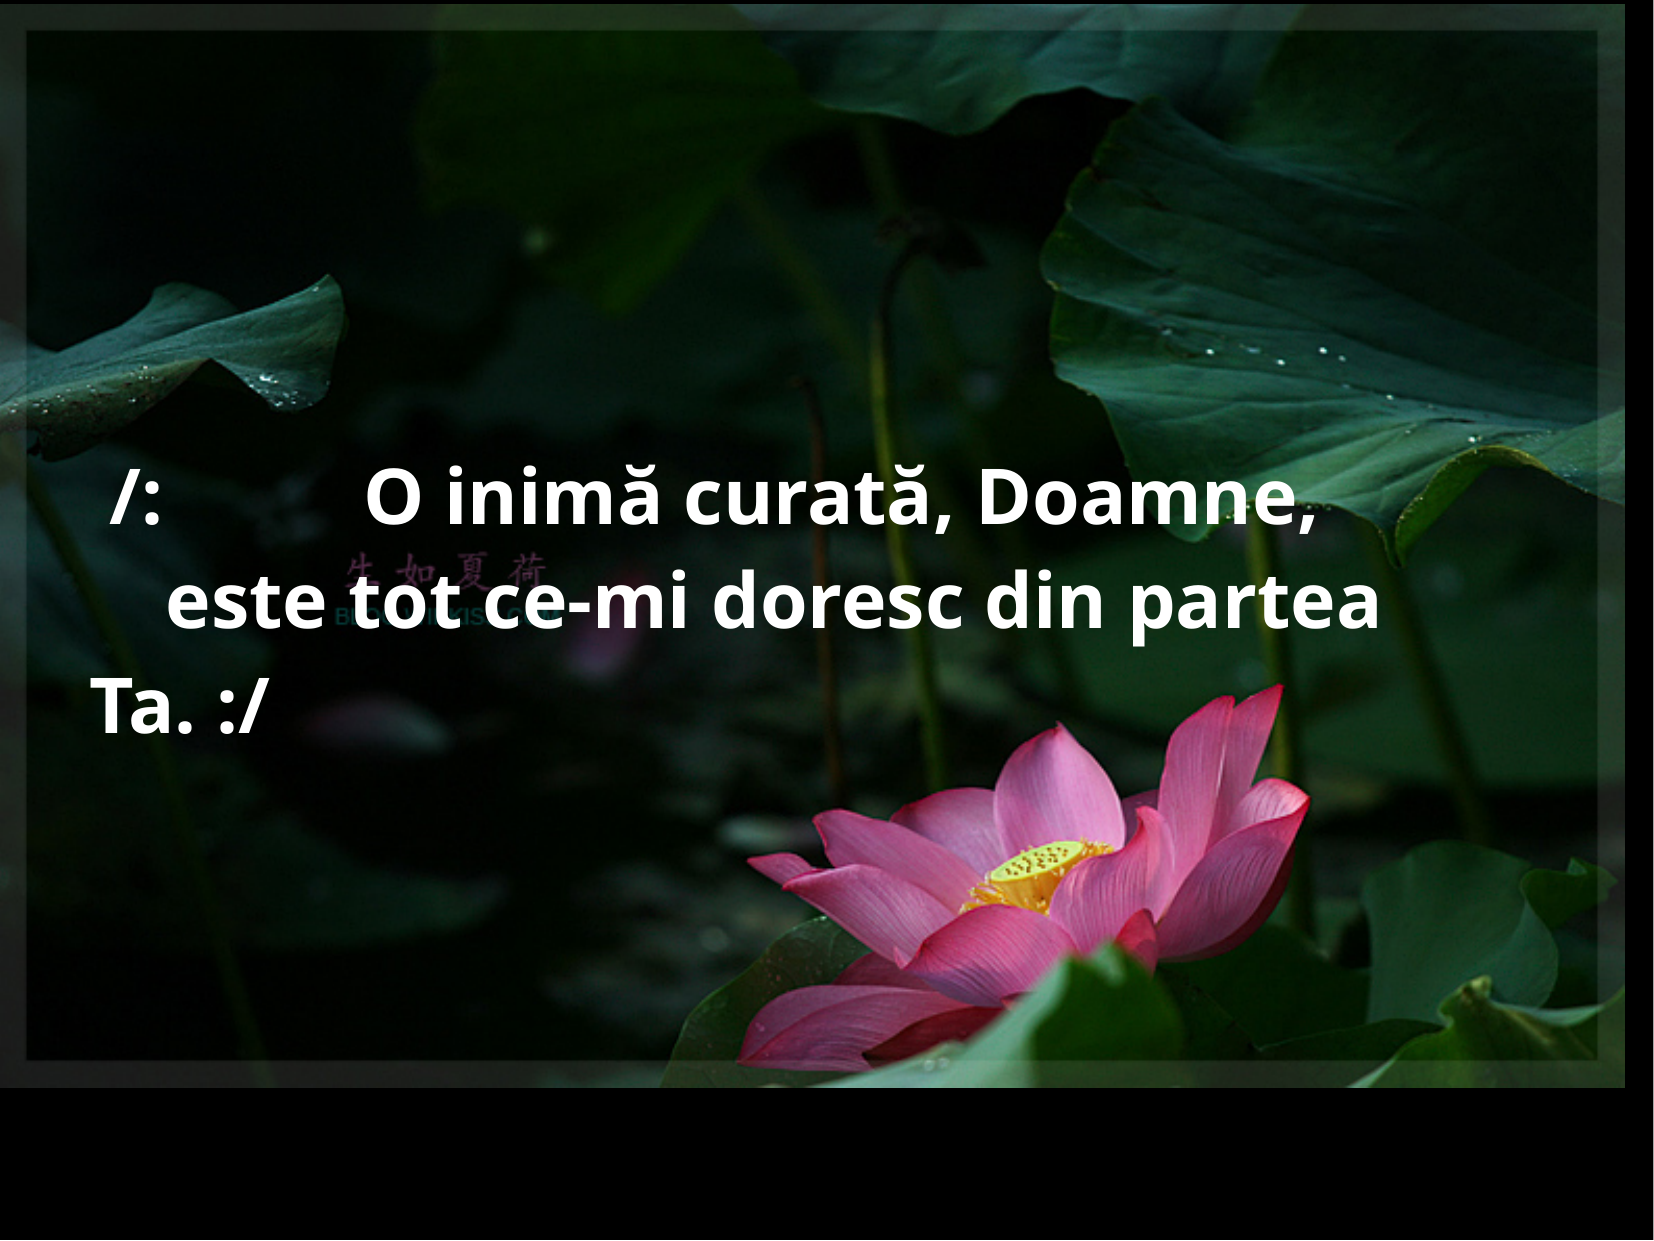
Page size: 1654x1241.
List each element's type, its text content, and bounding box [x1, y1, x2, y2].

text_box /: O inimă curată, Doamne, este tot ce-mi doresc din partea Ta. :/ [75, 434, 1501, 638]
picture [0, 4, 1625, 1088]
